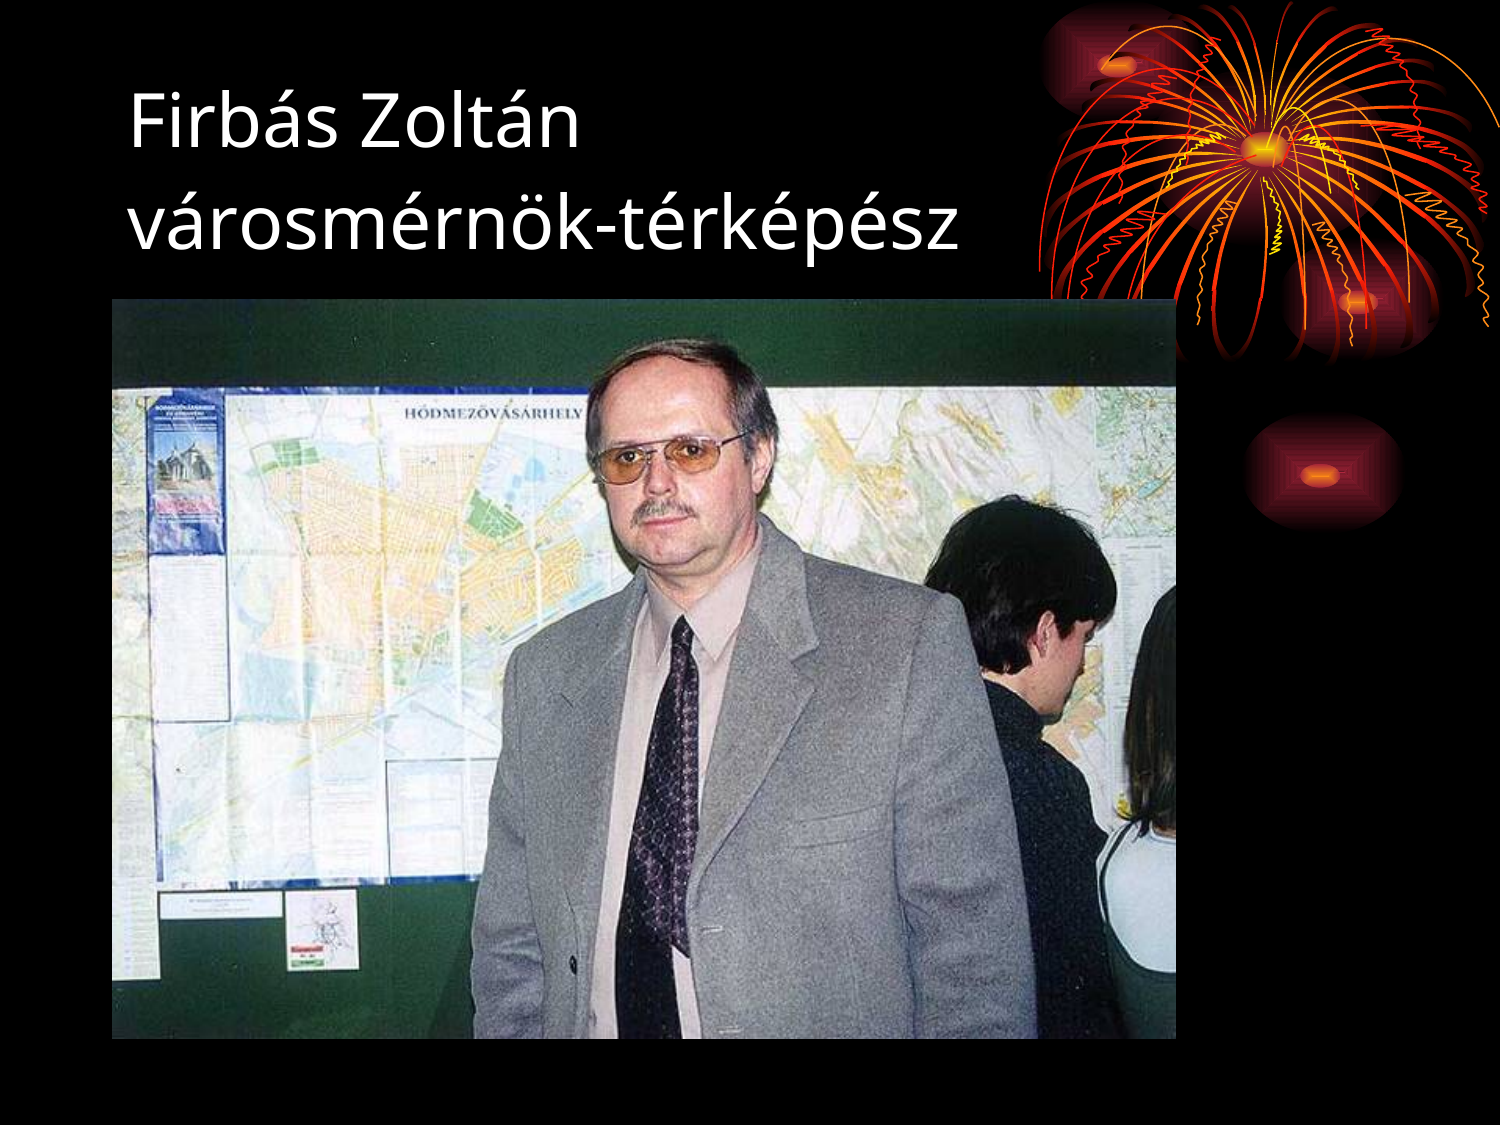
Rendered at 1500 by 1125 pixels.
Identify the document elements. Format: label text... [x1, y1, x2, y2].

picture [112, 299, 1176, 1039]
title Firbás Zoltán városmérnök-térképész [112, 49, 1388, 290]
